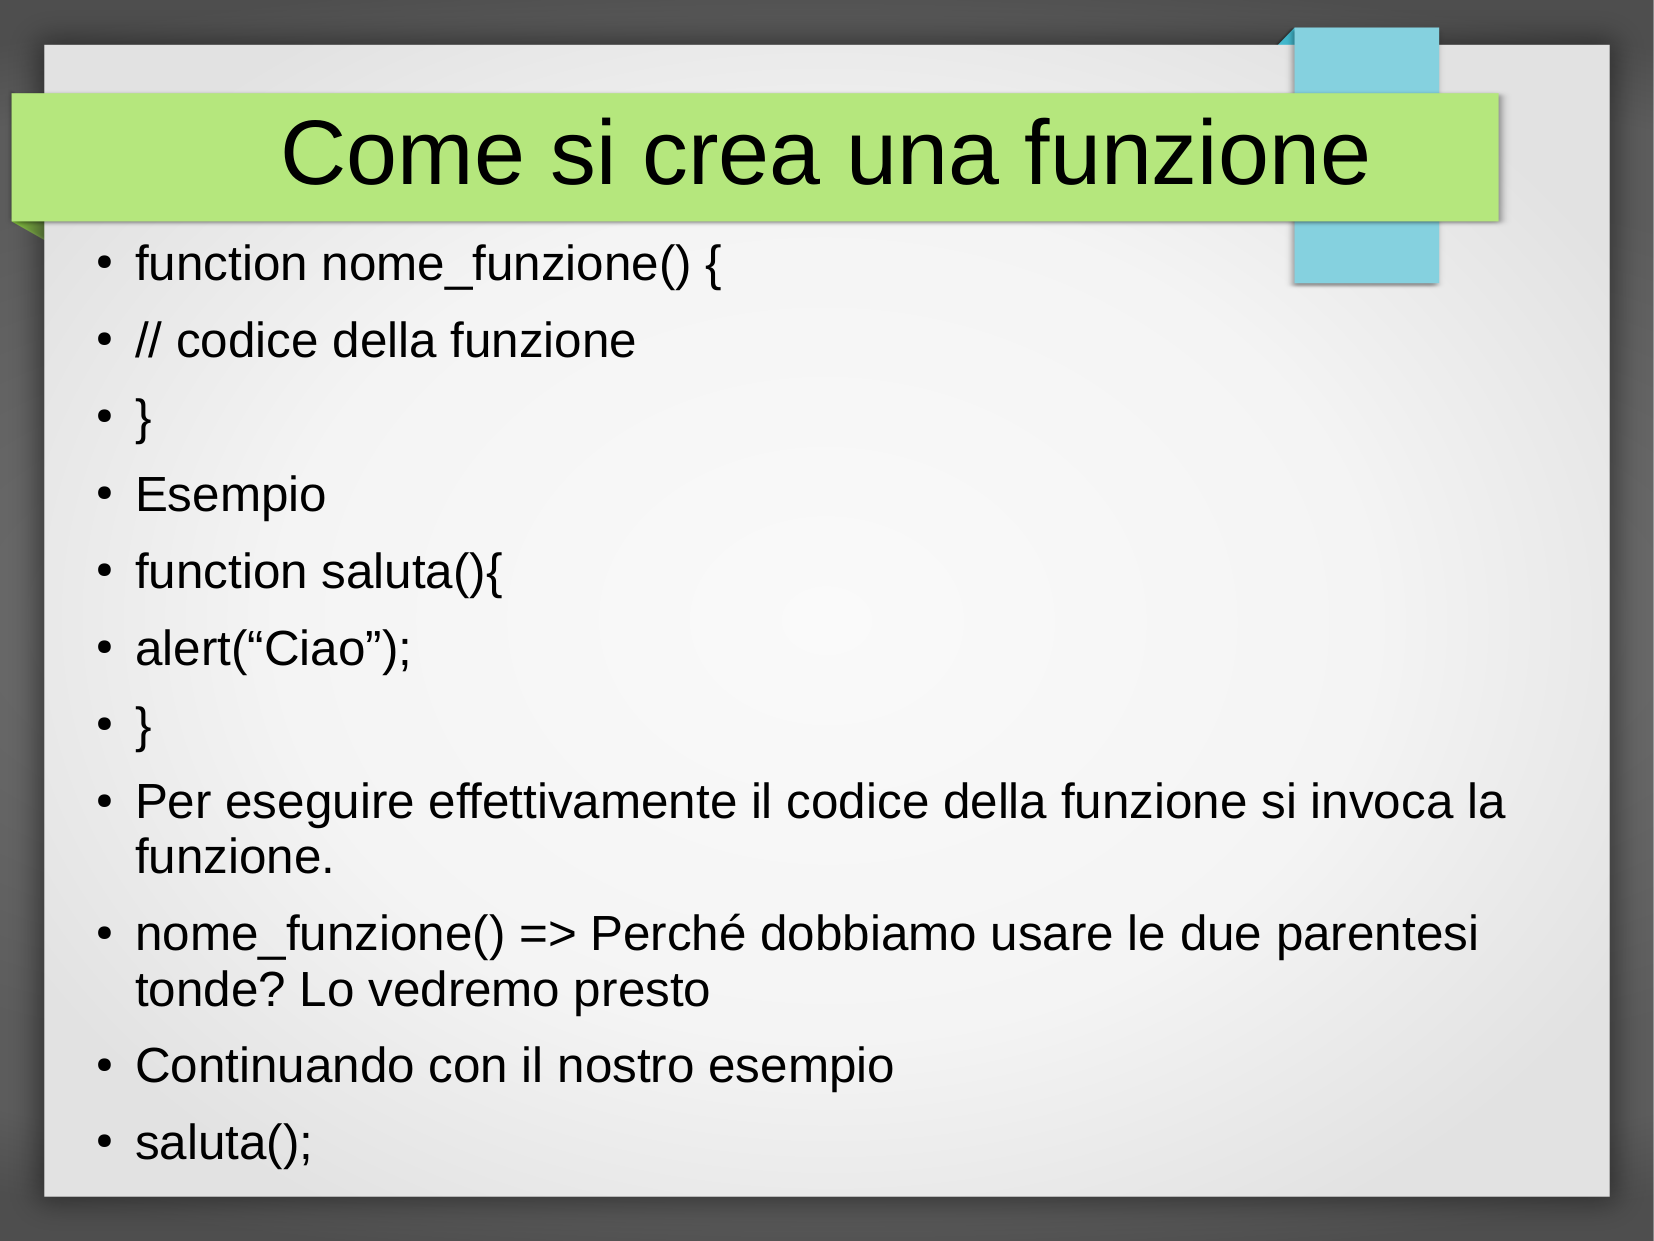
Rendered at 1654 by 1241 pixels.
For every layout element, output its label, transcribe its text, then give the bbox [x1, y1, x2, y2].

title Come si crea una funzione [82, 49, 1571, 236]
list function nome_funzione() { // codice della funzione } Esempio function saluta(){ alert(“Ciao”); } Per eseguire effettivamente il codice della funzione si invoca la funzione. nome_funzione() => Perché dobbiamo usare le due parentesi tonde? Lo vedremo presto Continuando con il nostro esempio saluta(); [82, 236, 1571, 1182]
picture [0, 0, 1654, 1241]
